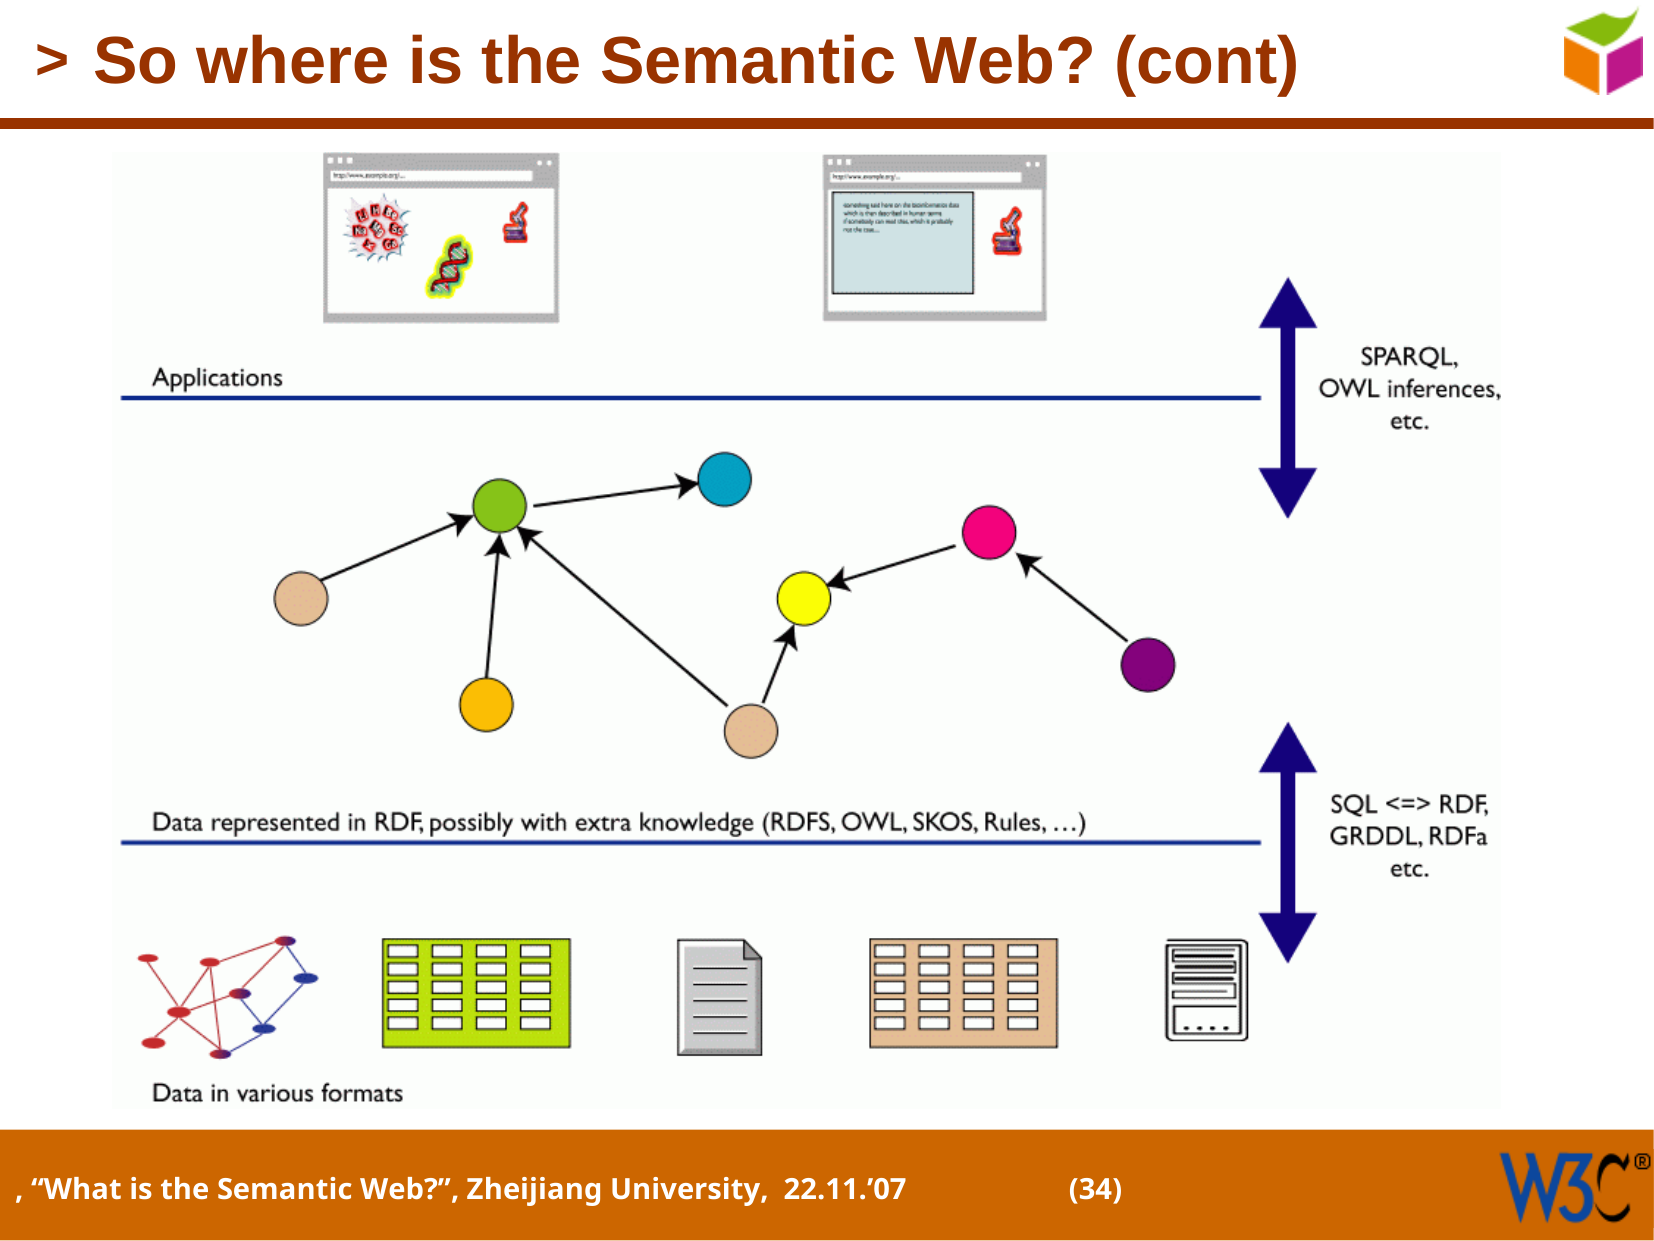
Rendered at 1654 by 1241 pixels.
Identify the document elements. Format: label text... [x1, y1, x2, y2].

title So where is the Semantic Web? (cont) [93, 0, 1493, 119]
picture [1495, 1149, 1654, 1228]
picture [112, 152, 1501, 1109]
picture [1564, 5, 1643, 95]
